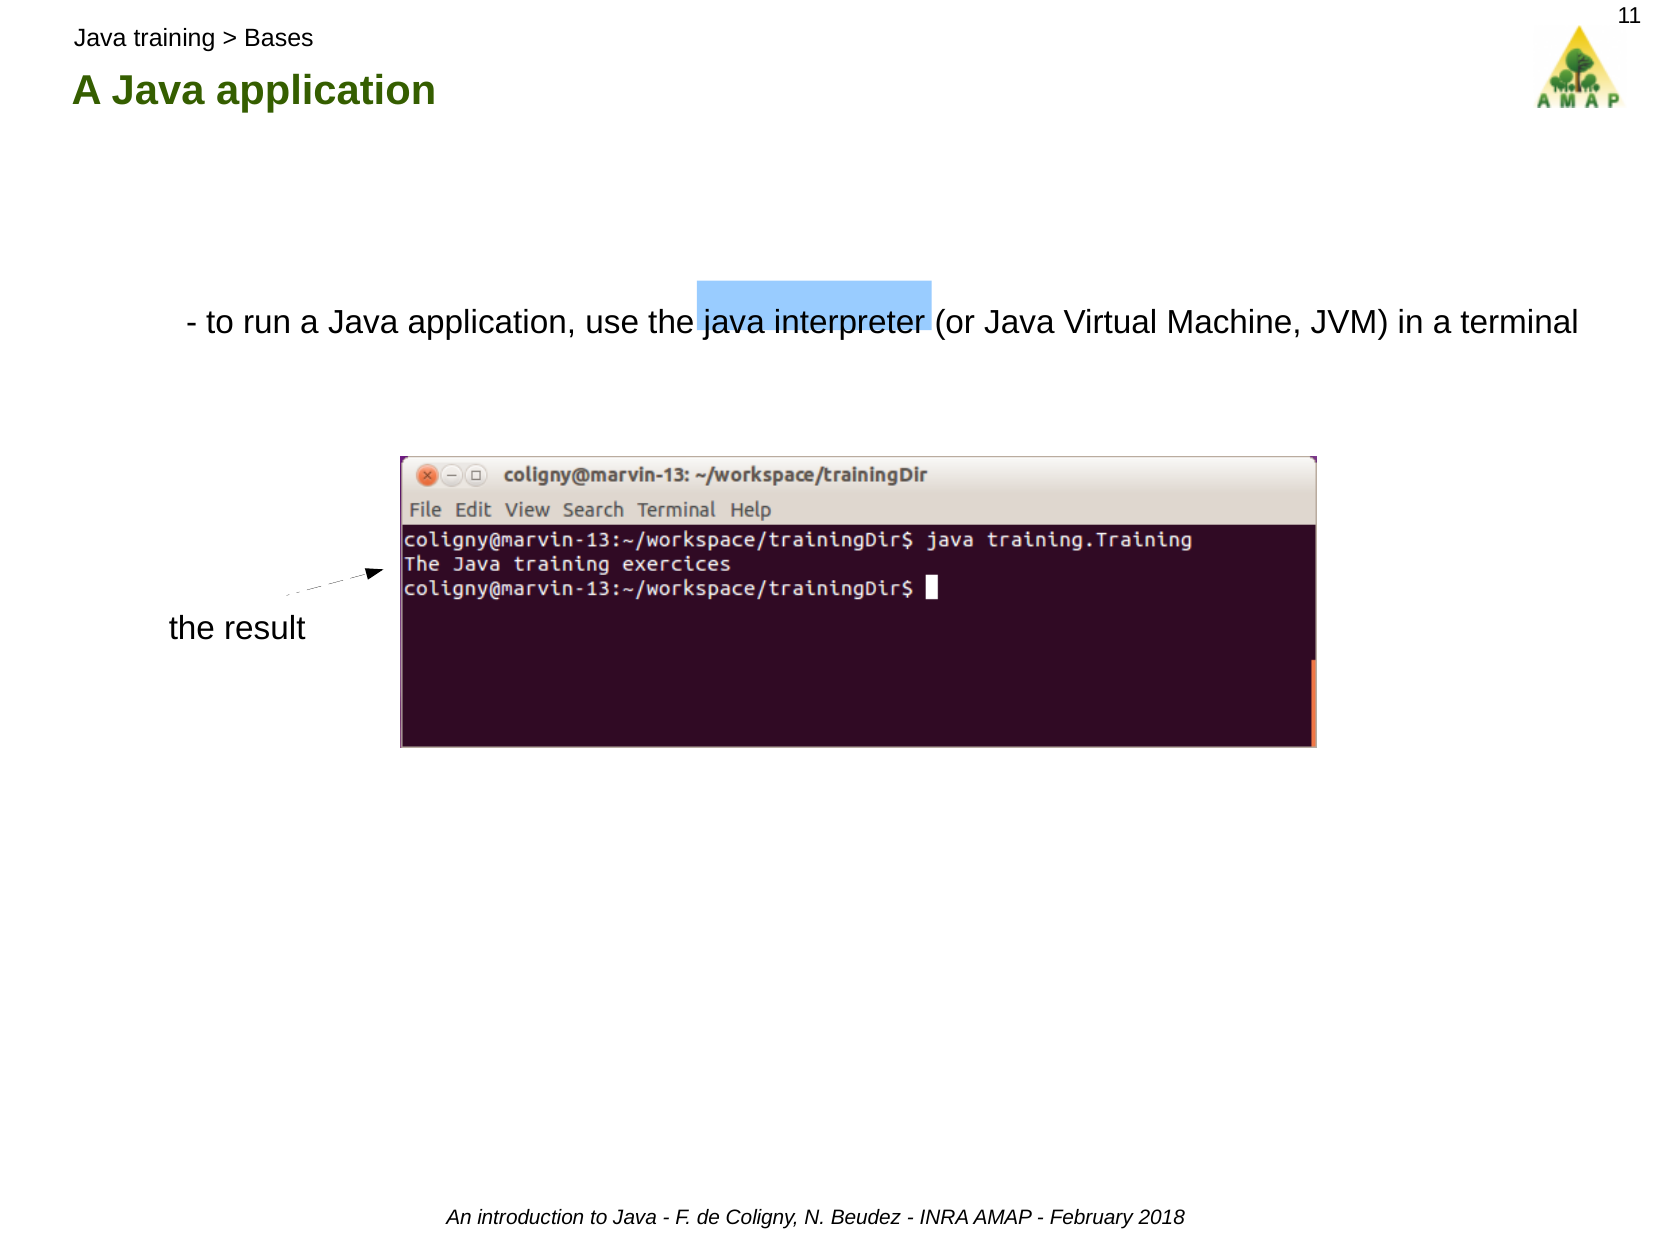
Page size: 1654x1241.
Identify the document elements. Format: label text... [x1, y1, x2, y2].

text_box A Java application [56, 59, 1120, 121]
text_box - to run a Java application, use the java interpreter (or Java Virtual Machine, JVM) in a terminal [171, 278, 1613, 331]
text_box the result [153, 602, 373, 655]
text_box Java training > Bases [59, 16, 1004, 60]
picture [1533, 25, 1627, 108]
picture [400, 456, 1317, 748]
